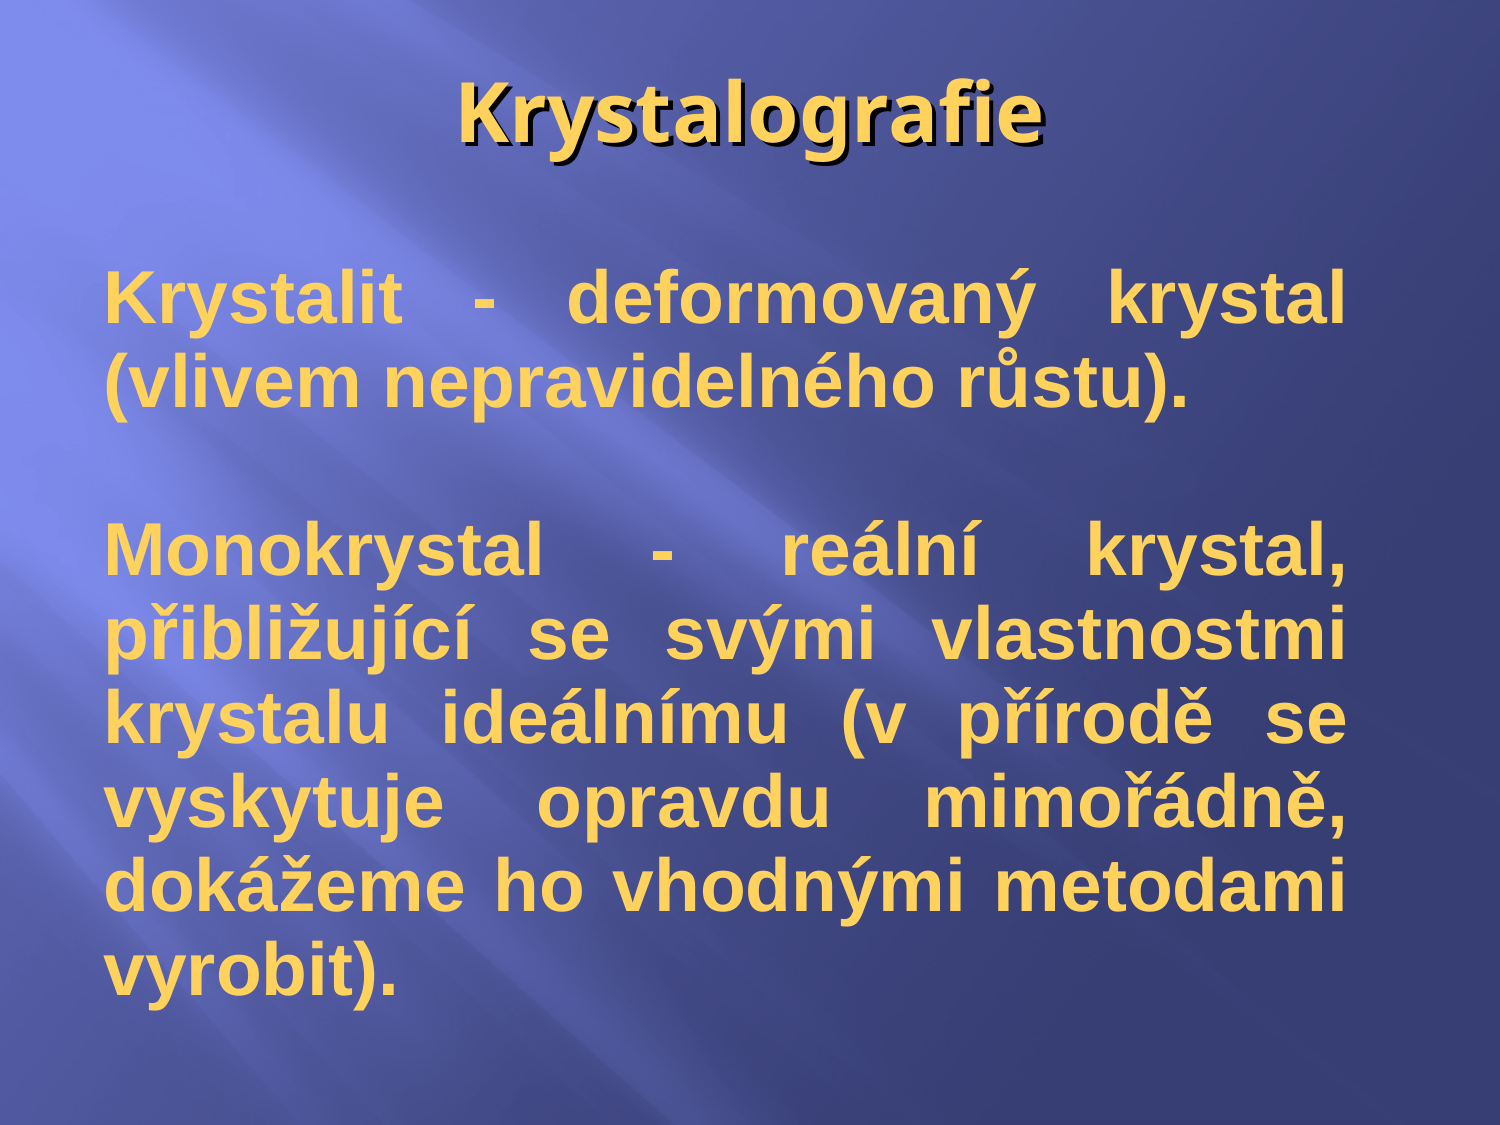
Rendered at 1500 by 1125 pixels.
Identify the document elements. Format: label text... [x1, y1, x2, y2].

title Krystalografie [75, 45, 1426, 173]
text_box Krystalit - deformovaný krystal (vlivem nepravidelného růstu). Monokrystal - reální krystal, přibližující se svými vlastnostmi krystalu ideálnímu (v přírodě se vyskytuje opravdu mimořádně, dokážeme ho vhodnými metodami vyrobit). [88, 220, 1447, 1047]
picture [0, 0, 1500, 1125]
